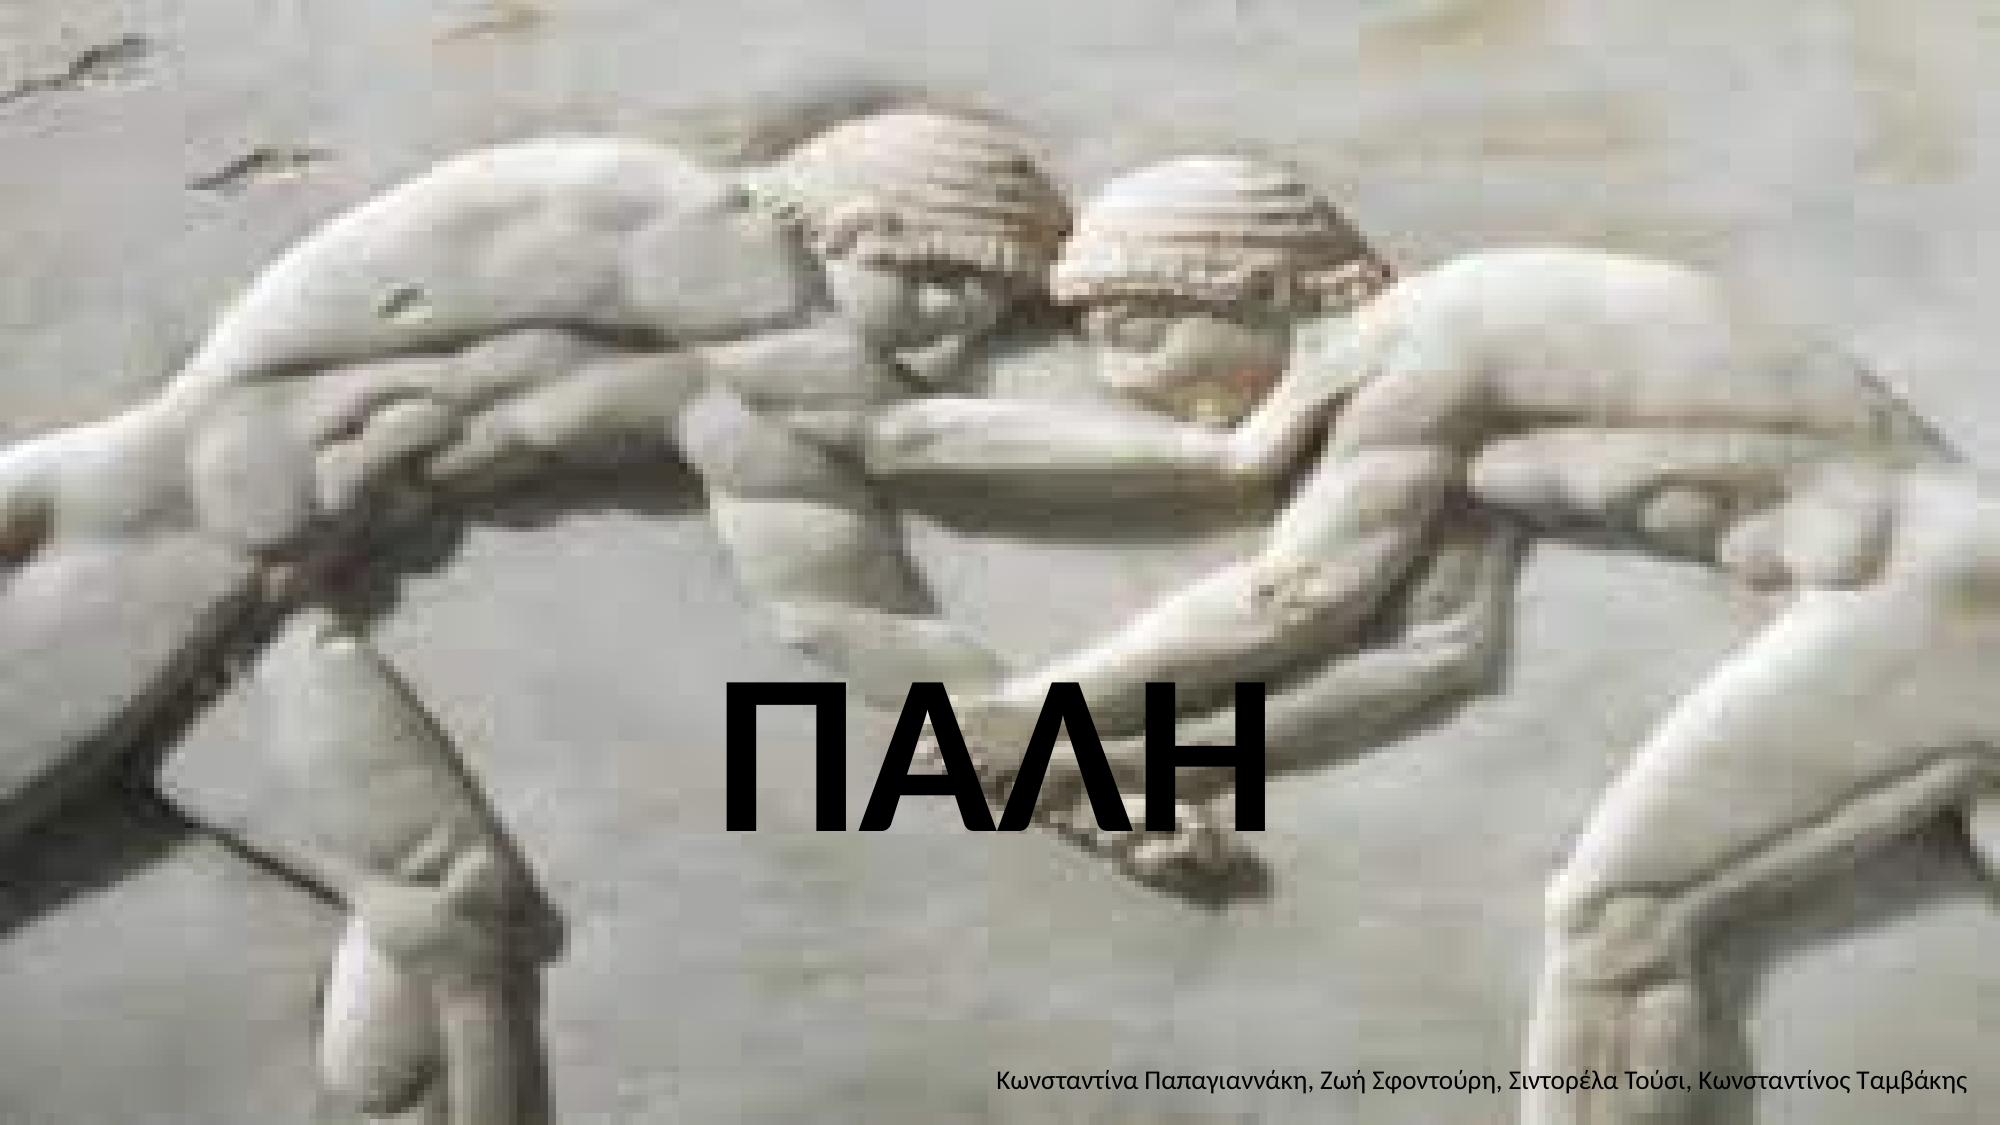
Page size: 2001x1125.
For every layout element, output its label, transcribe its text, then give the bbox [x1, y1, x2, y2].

subtitle Κωνσταντίνα Παπαγιαννάκη, Ζωή Σφοντούρη, Σιντορέλα Τούσι, Κωνσταντίνος Ταμβάκης [731, 1058, 2000, 1125]
title ΠΑΛΗ [246, 496, 1747, 889]
